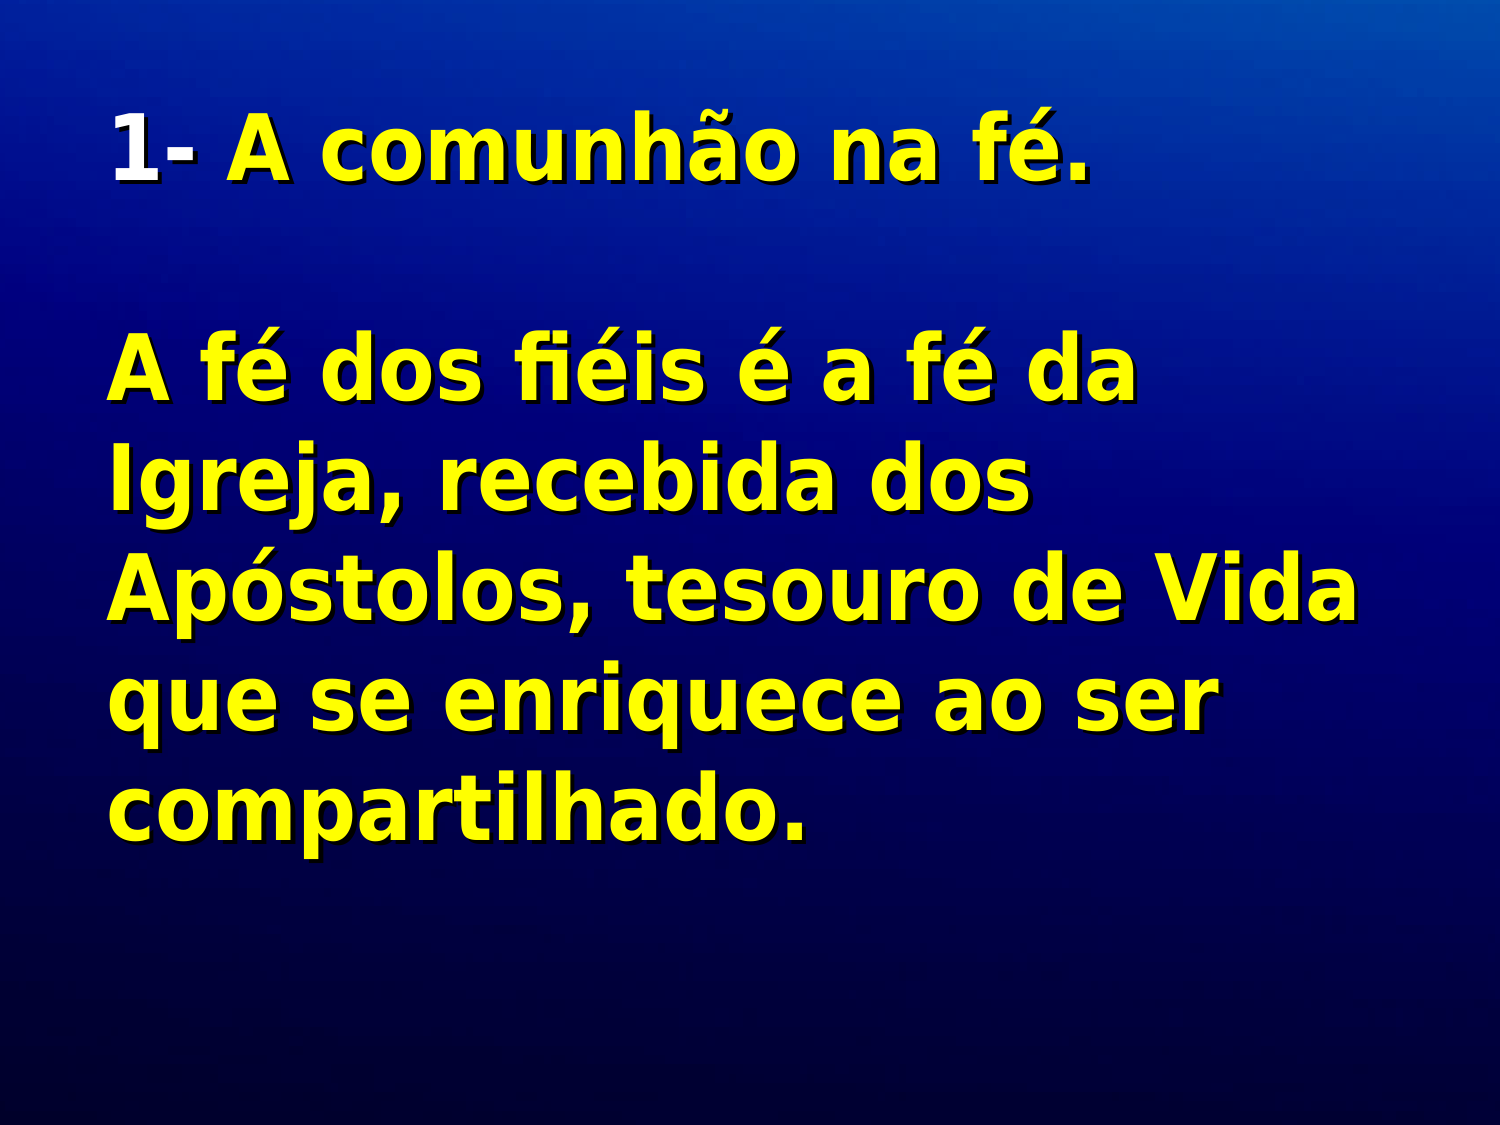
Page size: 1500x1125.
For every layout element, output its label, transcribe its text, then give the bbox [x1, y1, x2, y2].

picture [0, 0, 1500, 1125]
text_box 1- A comunhão na fé. A fé dos fiéis é a fé da Igreja, recebida dos Apóstolos, tesouro de Vida que se enriquece ao ser compartilhado. [92, 82, 1418, 1040]
